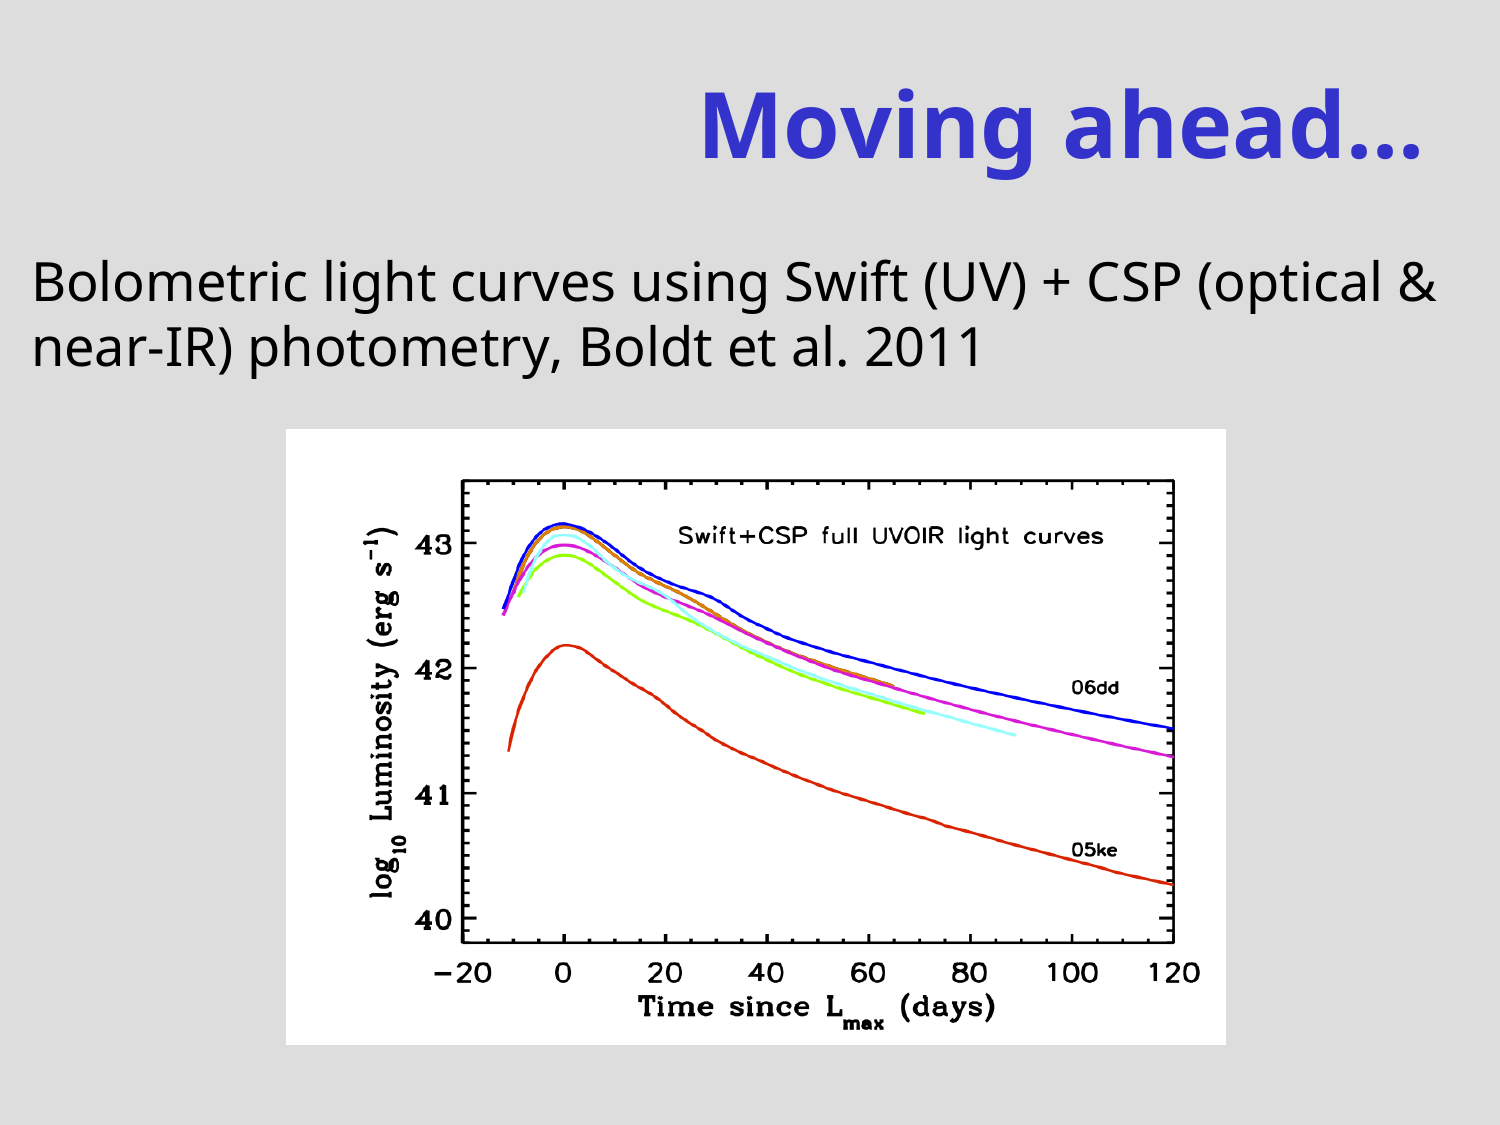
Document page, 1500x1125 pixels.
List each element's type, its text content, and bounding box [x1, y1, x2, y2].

text_box Bolometric light curves using Swift (UV) + CSP (optical & near-IR) photometry, Boldt et al. 2011 [16, 240, 1463, 450]
text_box Moving ahead... [675, 66, 1448, 188]
picture [286, 429, 1226, 1045]
